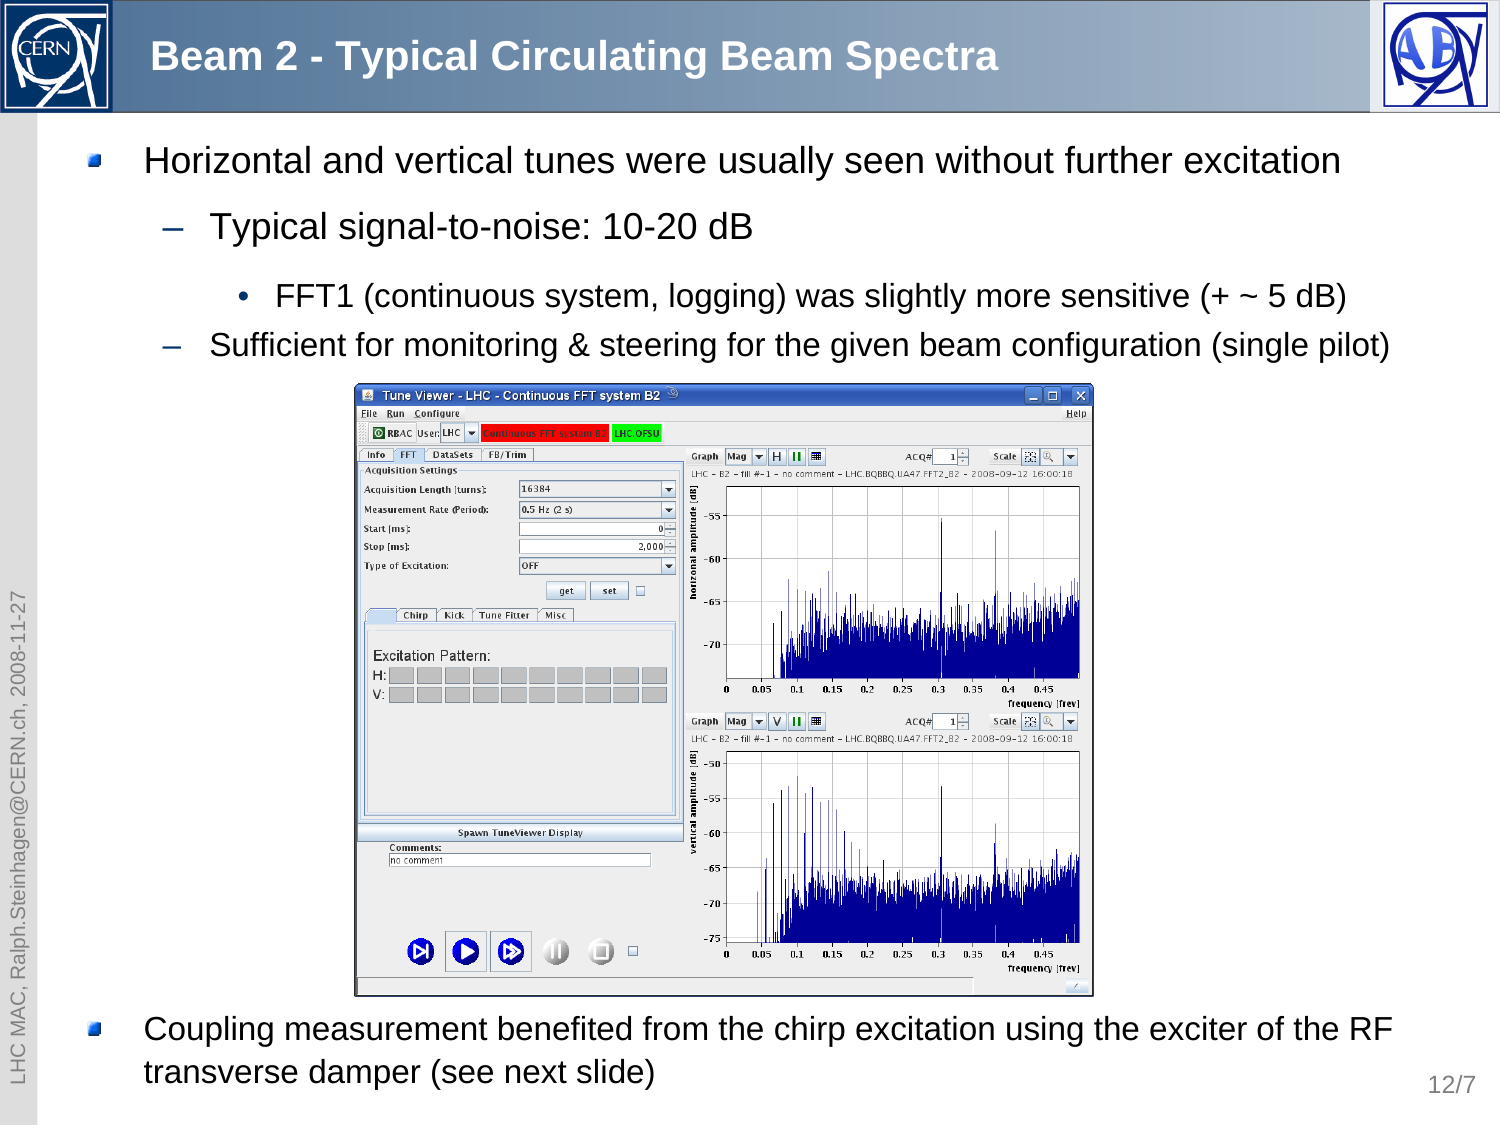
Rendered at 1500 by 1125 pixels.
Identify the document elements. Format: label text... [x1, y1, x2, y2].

title Beam 2 - Typical Circulating Beam Spectra [150, 0, 1201, 113]
picture [0, 0, 113, 113]
list Horizontal and vertical tunes were usually seen without further excitation Typical signal-to-noise: 10-20 dB FFT1 (continuous system, logging) was slightly more sensitive (+ ~ 5 dB) Sufficient for monitoring & steering for the given beam configuration (single pilot) Coupling measurement benefited from the chirp excitation using the exciter of the RF transverse damper (see next slide) [87, 137, 1447, 1091]
picture [1382, 1, 1489, 108]
picture [354, 383, 1094, 997]
